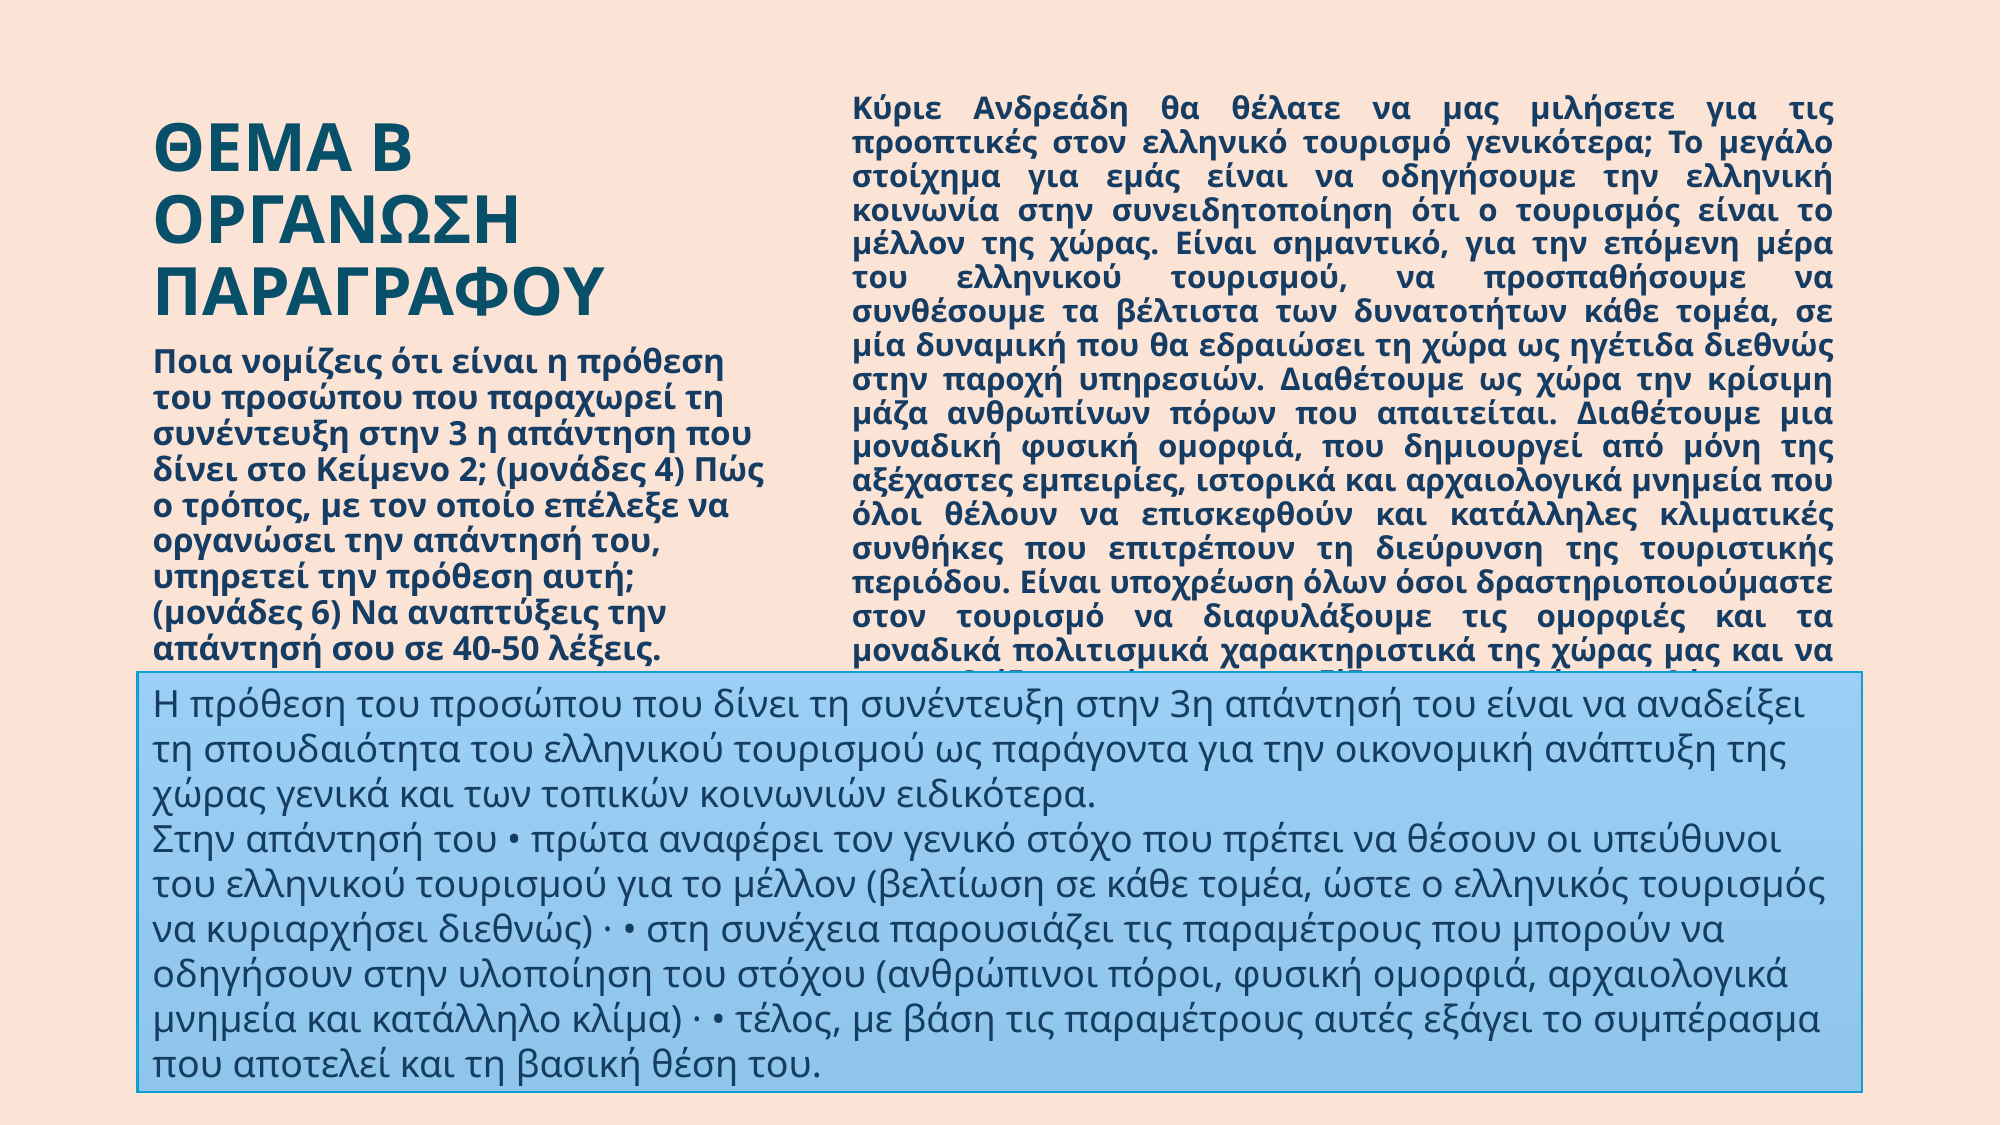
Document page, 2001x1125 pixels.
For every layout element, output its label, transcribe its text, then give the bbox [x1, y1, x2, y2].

list Ποια νομίζεις ότι είναι η πρόθεση του προσώπου που παραχωρεί τη συνέντευξη στην 3 η απάντηση που δίνει στο Κείμενο 2; (μονάδες 4) Πώς ο τρόπος, με τον οποίο επέλεξε να οργανώσει την απάντησή του, υπηρετεί την πρόθεση αυτή; (μονάδες 6) Να αναπτύξεις την απάντησή σου σε 40-50 λέξεις. [137, 337, 783, 671]
list Κύριε Ανδρεάδη θα θέλατε να μας μιλήσετε για τις προοπτικές στον ελληνικό τουρισμό γενικότερα; Το μεγάλο στοίχημα για εμάς είναι να οδηγήσουμε την ελληνική κοινωνία στην συνειδητοποίηση ότι ο τουρισμός είναι το μέλλον της χώρας. Είναι σημαντικό, για την επόμενη μέρα του ελληνικού τουρισμού, να προσπαθήσουμε να συνθέσουμε τα βέλτιστα των δυνατοτήτων κάθε τομέα, σε μία δυναμική που θα εδραιώσει τη χώρα ως ηγέτιδα διεθνώς στην παροχή υπηρεσιών. Διαθέτουμε ως χώρα την κρίσιμη μάζα ανθρωπίνων πόρων που απαιτείται. Διαθέτουμε μια μοναδική φυσική ομορφιά, που δημιουργεί από μόνη της αξέχαστες εμπειρίες, ιστορικά και αρχαιολογικά μνημεία που όλοι θέλουν να επισκεφθούν και κατάλληλες κλιματικές συνθήκες που επιτρέπουν τη διεύρυνση της τουριστικής περιόδου. Είναι υποχρέωση όλων όσοι δραστηριοποιούμαστε στον τουρισμό να διαφυλάξουμε τις ομορφιές και τα μοναδικά πολιτισμικά χαρακτηριστικά της χώρας μας και να τα αναδείξουμε, όπως τους αξίζει, στις καλύτερες θέσεις του παγκόσμιου τουρισμού. Είναι καθήκον μας να καλλιεργήσουμε συστηματικά την αντίληψη ότι ο τομέας του τουρισμού αποτελεί ένα από τα πιο σημαντικά κεφάλαια της ελληνικής οικονομίας και των τοπικών κοινωνιών. 24825 [836, 85, 1850, 671]
text_box Η πρόθεση του προσώπου που δίνει τη συνέντευξη στην 3η απάντησή του είναι να αναδείξει τη σπουδαιότητα του ελληνικού τουρισμού ως παράγοντα για την οικονομική ανάπτυξη της χώρας γενικά και των τοπικών κοινωνιών ειδικότερα. Στην απάντησή του • πρώτα αναφέρει τον γενικό στόχο που πρέπει να θέσουν οι υπεύθυνοι του ελληνικού τουρισμού για το μέλλον (βελτίωση σε κάθε τομέα, ώστε ο ελληνικός τουρισμός να κυριαρχήσει διεθνώς) · • στη συνέχεια παρουσιάζει τις παραμέτρους που μπορούν να οδηγήσουν στην υλοποίηση του στόχου (ανθρώπινοι πόροι, φυσική ομορφιά, αρχαιολογικά μνημεία και κατάλληλο κλίμα) · • τέλος, με βάση τις παραμέτρους αυτές εξάγει το συμπέρασμα που αποτελεί και τη βασική θέση του. [137, 672, 1862, 1052]
title ΘΕΜΑ Β​​ ΟΡΓΑΝΩΣΗ ΠΑΡΑΓΡΑΦΟΥ​​ [137, 75, 783, 337]
